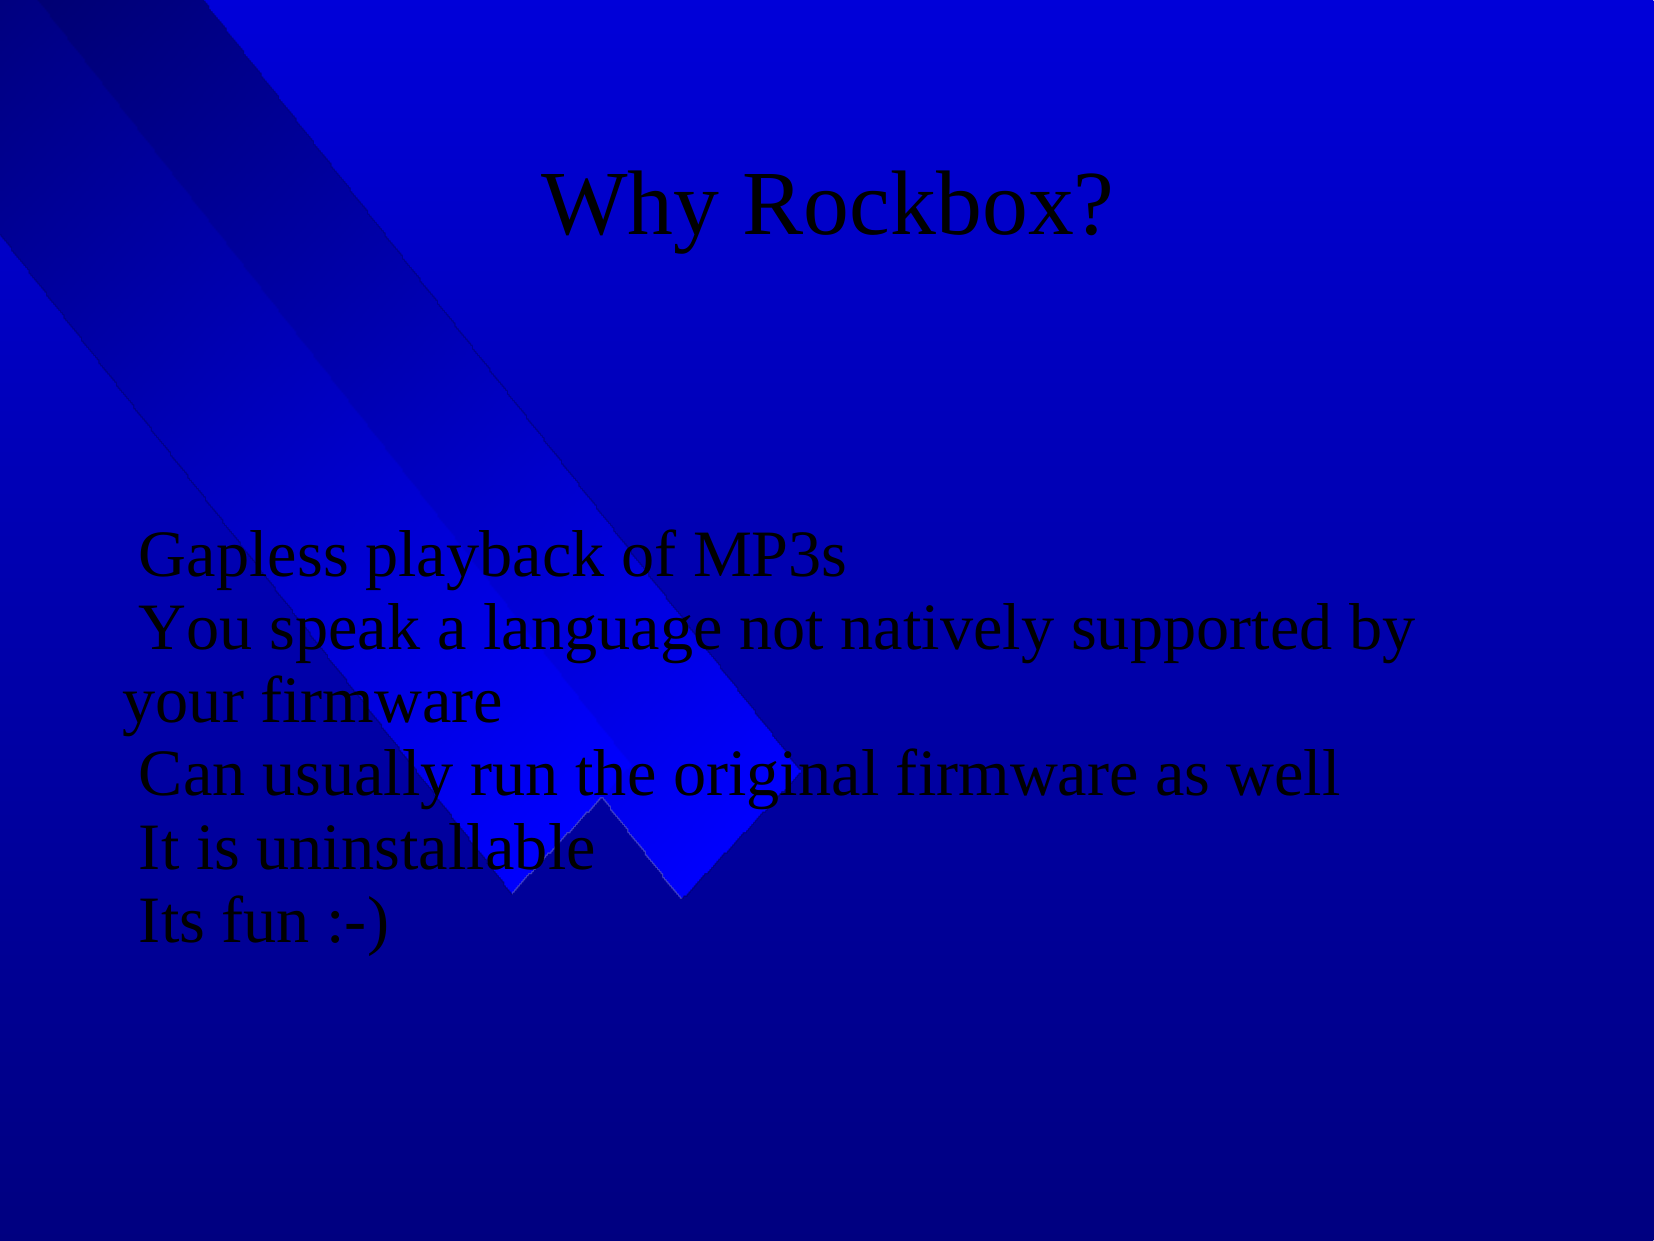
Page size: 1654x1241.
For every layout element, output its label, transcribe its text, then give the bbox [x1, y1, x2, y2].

title Why Rockbox? [122, 99, 1535, 307]
subtitle Gapless playback of MP3s You speak a language not natively supported by your firmware Can usually run the original firmware as well It is uninstallable Its fun :-) [122, 346, 1535, 1128]
